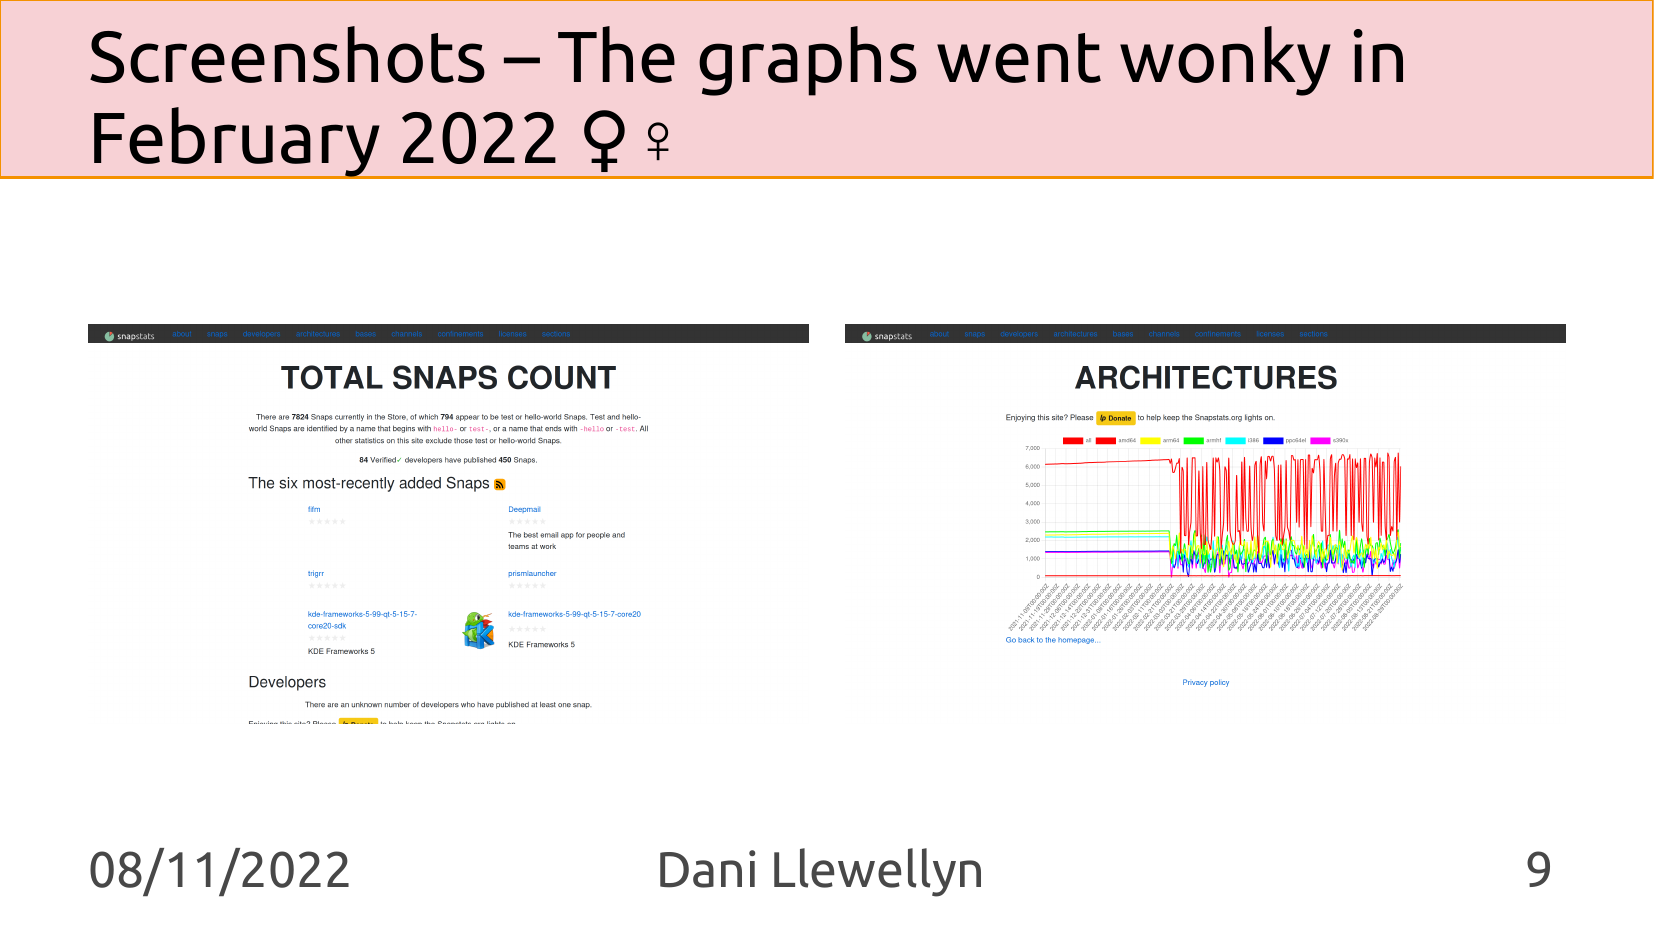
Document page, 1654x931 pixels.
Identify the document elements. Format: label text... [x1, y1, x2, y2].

title Screenshots – The graphs went wonky in February 2022 🤦‍♀️ [88, 14, 1565, 178]
picture [845, 324, 1566, 724]
picture [88, 324, 809, 724]
